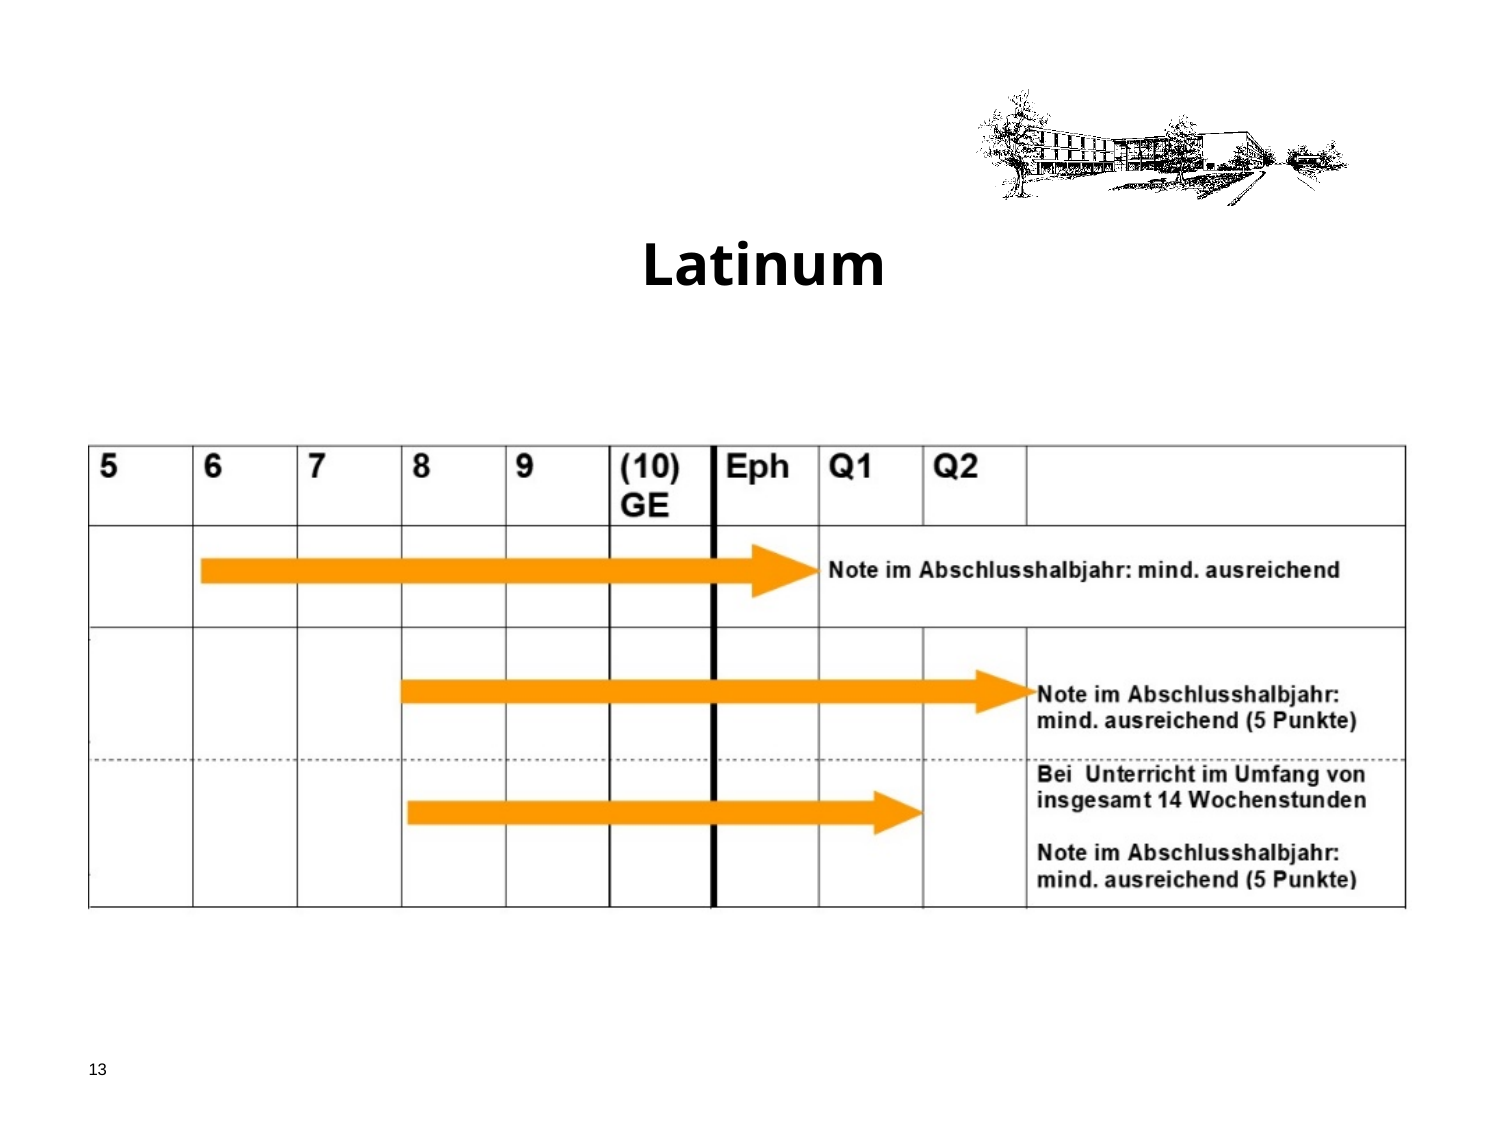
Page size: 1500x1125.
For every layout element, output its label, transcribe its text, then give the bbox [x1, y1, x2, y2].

text_box Latinum [27, 192, 1500, 332]
picture [88, 322, 1412, 919]
picture [959, 77, 1355, 208]
text_box <Foliennummer> [88, 1058, 136, 1115]
